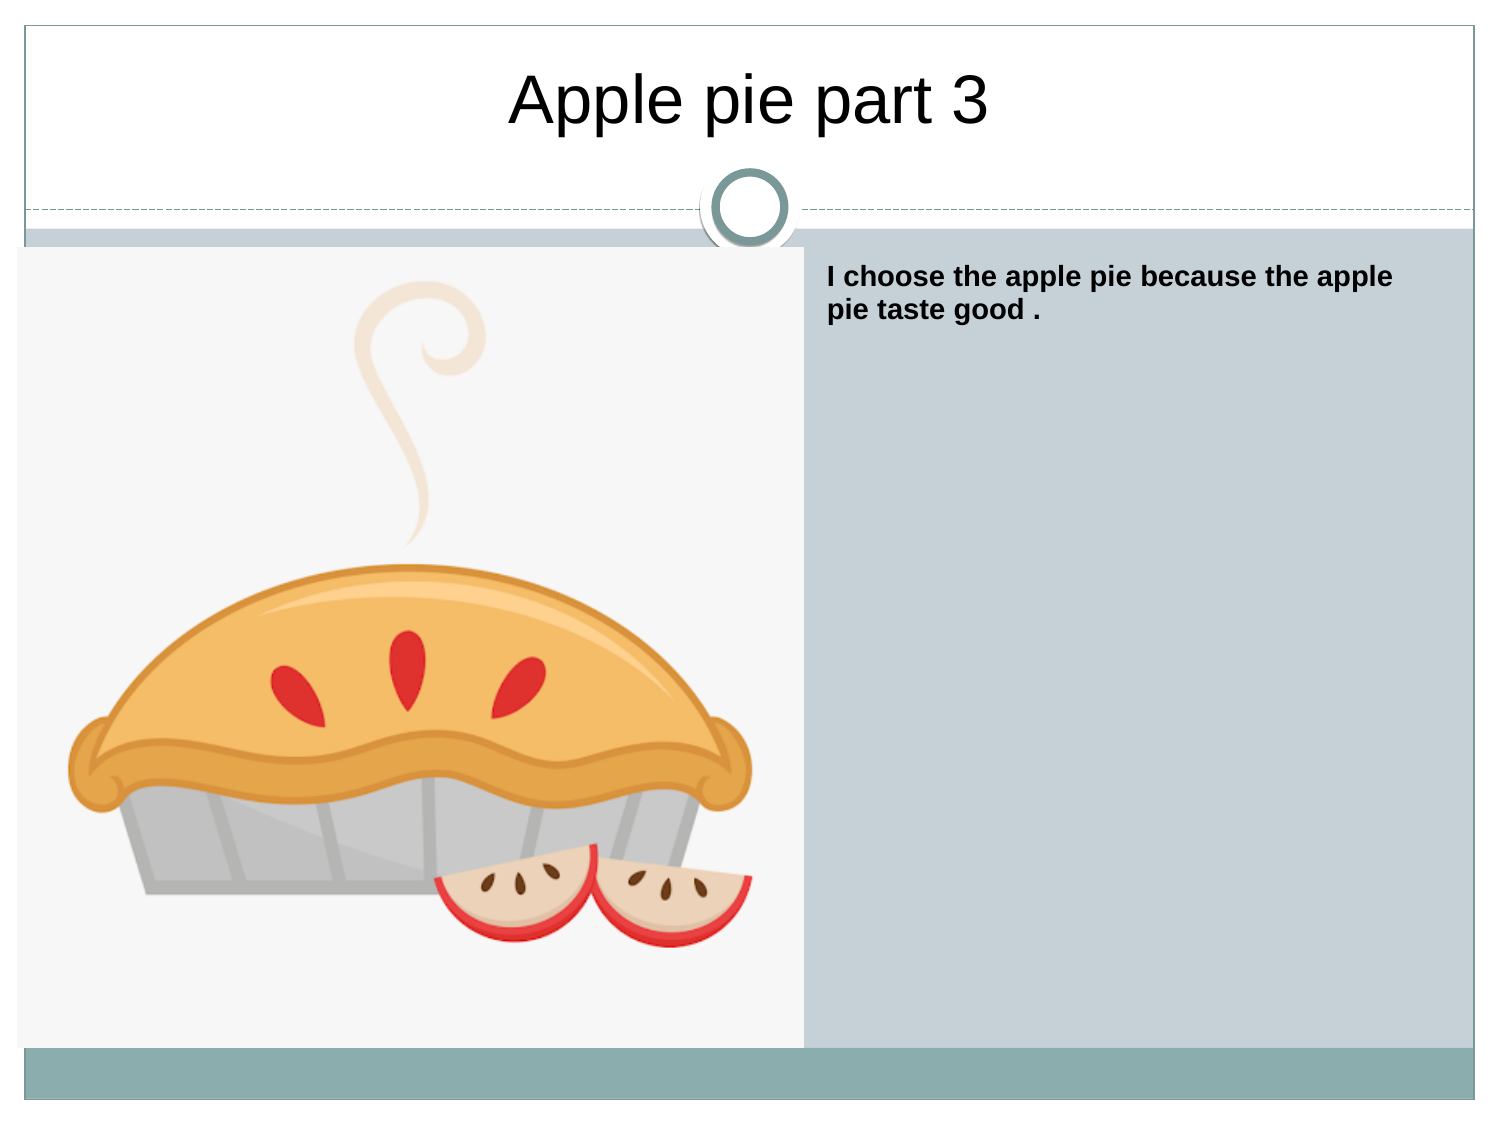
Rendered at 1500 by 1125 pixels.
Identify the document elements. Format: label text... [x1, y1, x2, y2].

picture [17, 247, 804, 1048]
text_box I choose the apple pie because the apple pie taste good . [826, 259, 1441, 326]
title Apple pie part 3 [49, 37, 1450, 162]
